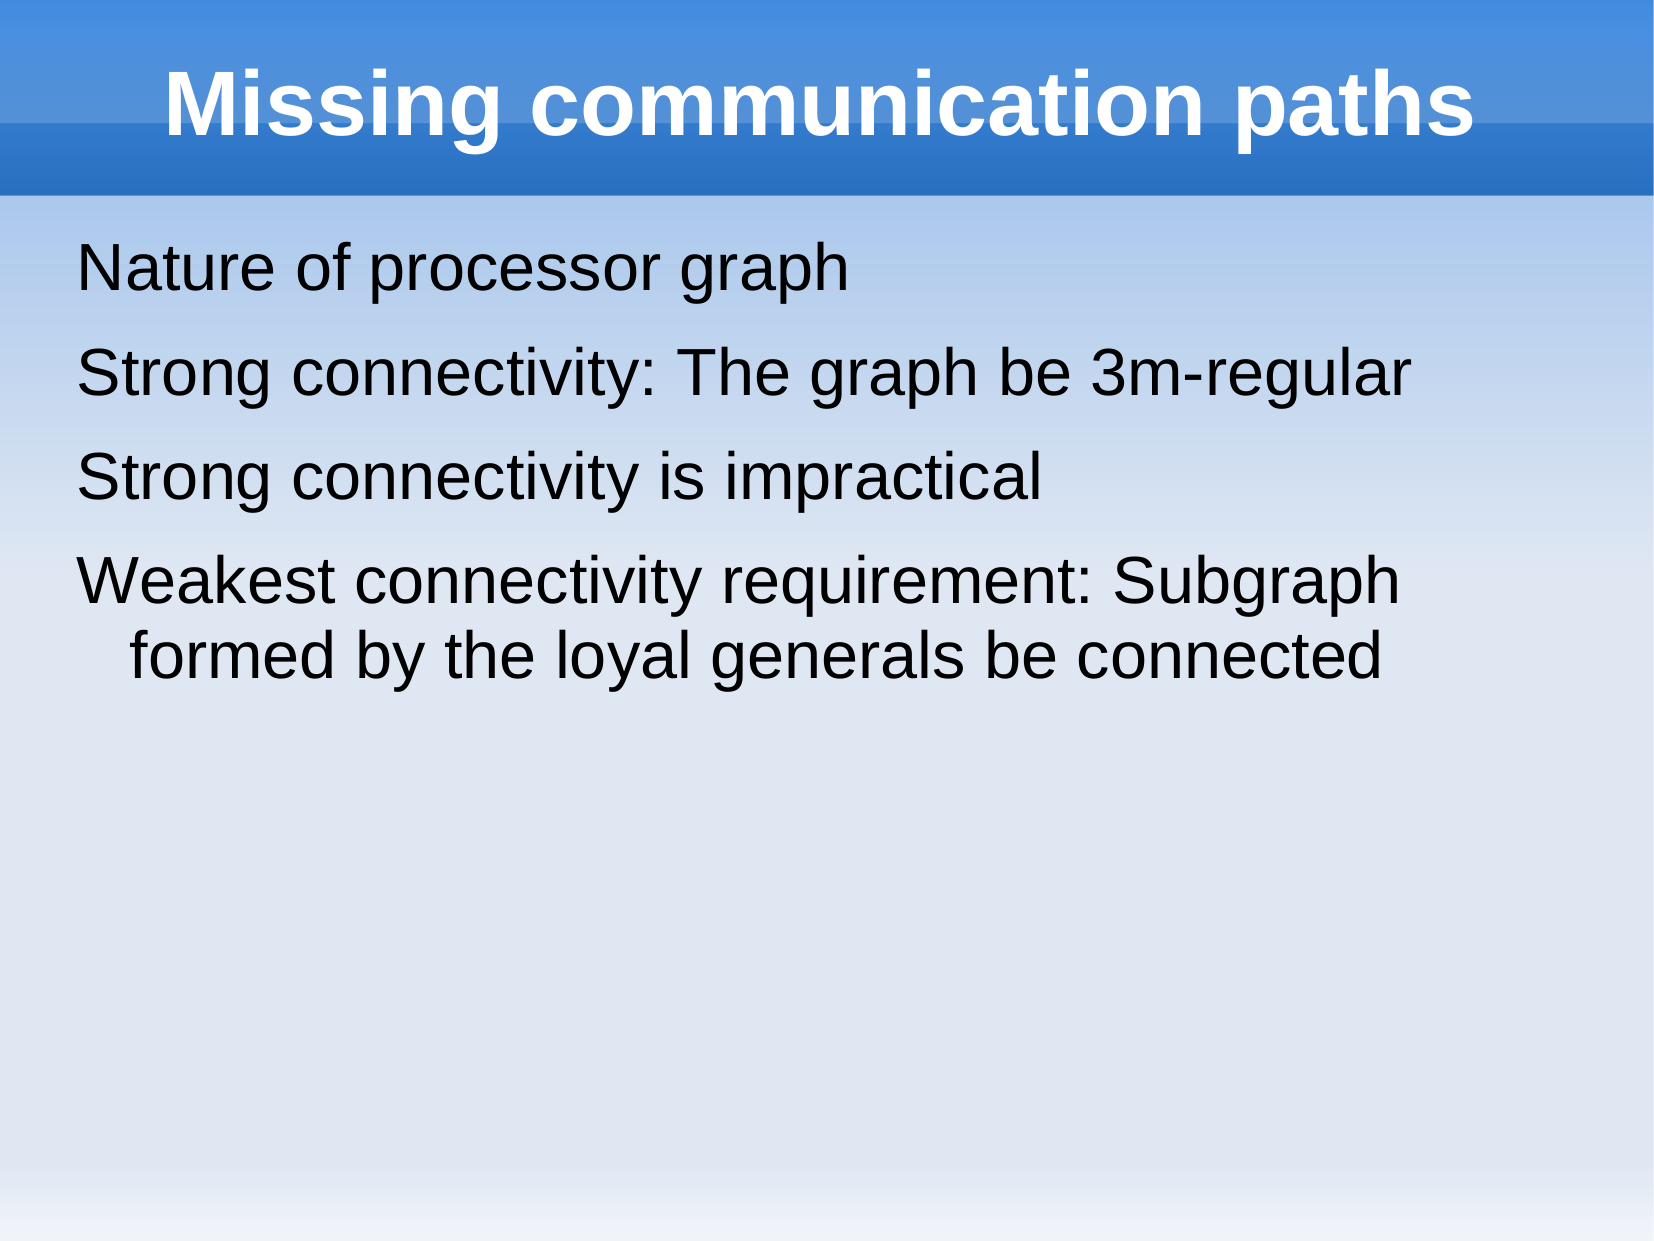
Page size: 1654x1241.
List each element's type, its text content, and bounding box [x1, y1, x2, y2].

title Missing communication paths [76, 7, 1565, 200]
picture [0, 0, 1654, 1241]
list Nature of processor graph Strong connectivity: The graph be 3m-regular Strong connectivity is impractical Weakest connectivity requirement: Subgraph formed by the loyal generals be connected [59, 230, 1548, 1176]
